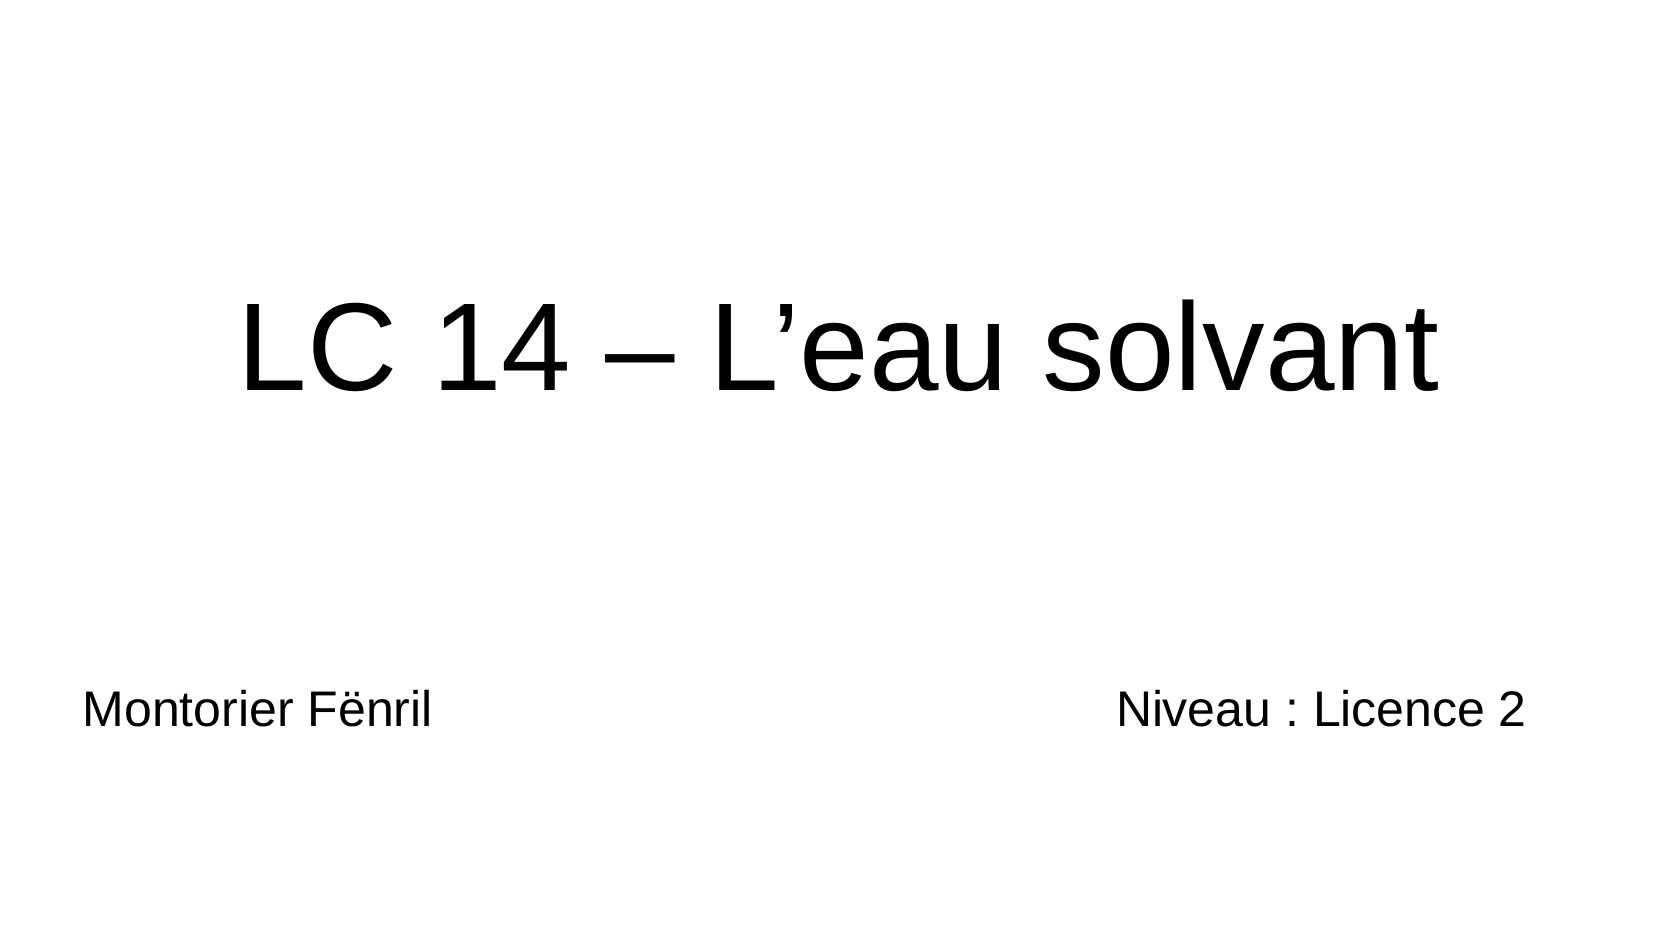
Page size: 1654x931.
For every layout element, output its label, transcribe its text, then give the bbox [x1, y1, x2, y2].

subtitle Montorier Fënril Niveau : Licence 2 [82, 661, 1571, 758]
title LC 14 – L’eau solvant [94, 136, 1583, 557]
